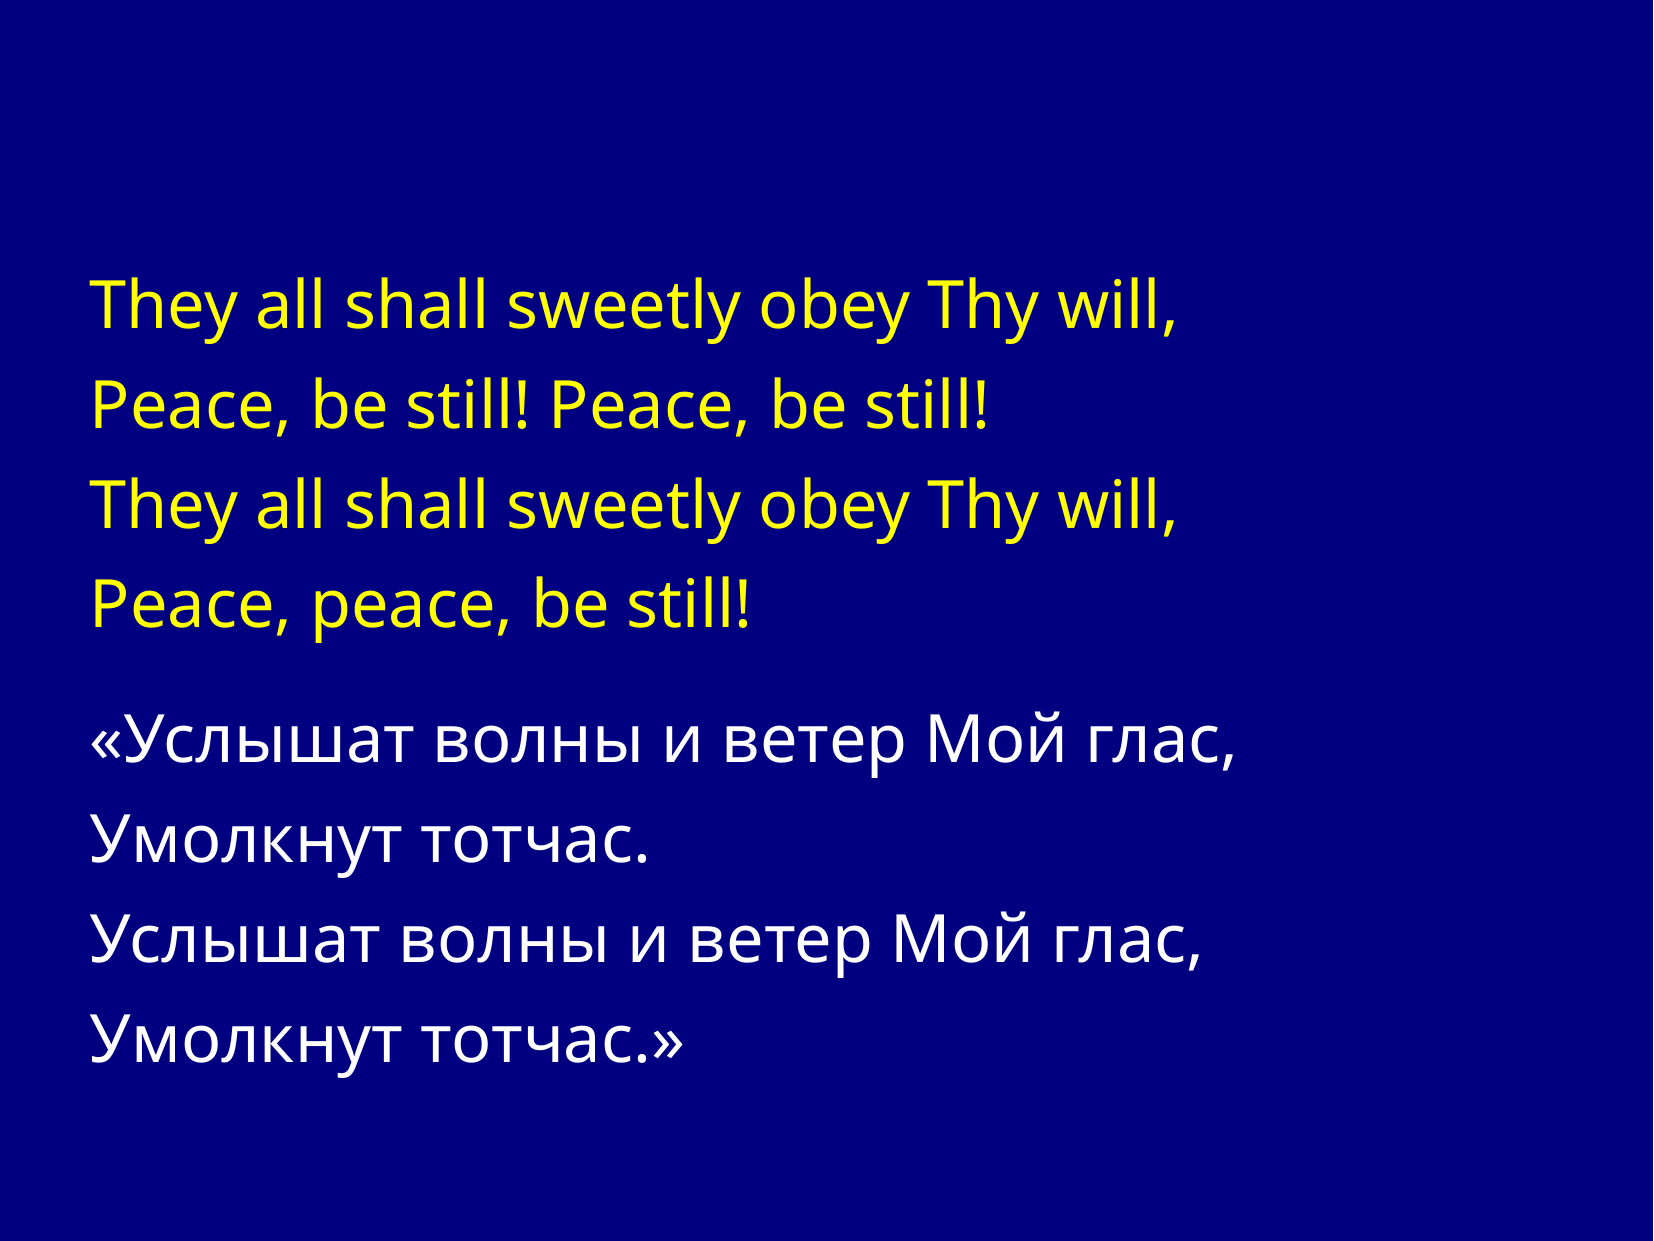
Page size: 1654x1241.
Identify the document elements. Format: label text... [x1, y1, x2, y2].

text_box They all shall sweetly obey Thy will, Peace, be still! Peace, be still! They all shall sweetly obey Thy will, Peace, peace, be still! [75, 150, 1613, 638]
text_box «Услышат волны и ветер Мой глас, Умолкнут тотчас. Услышат волны и ветер Мой глас, Умолкнут тотчас.» [75, 675, 1576, 1163]
